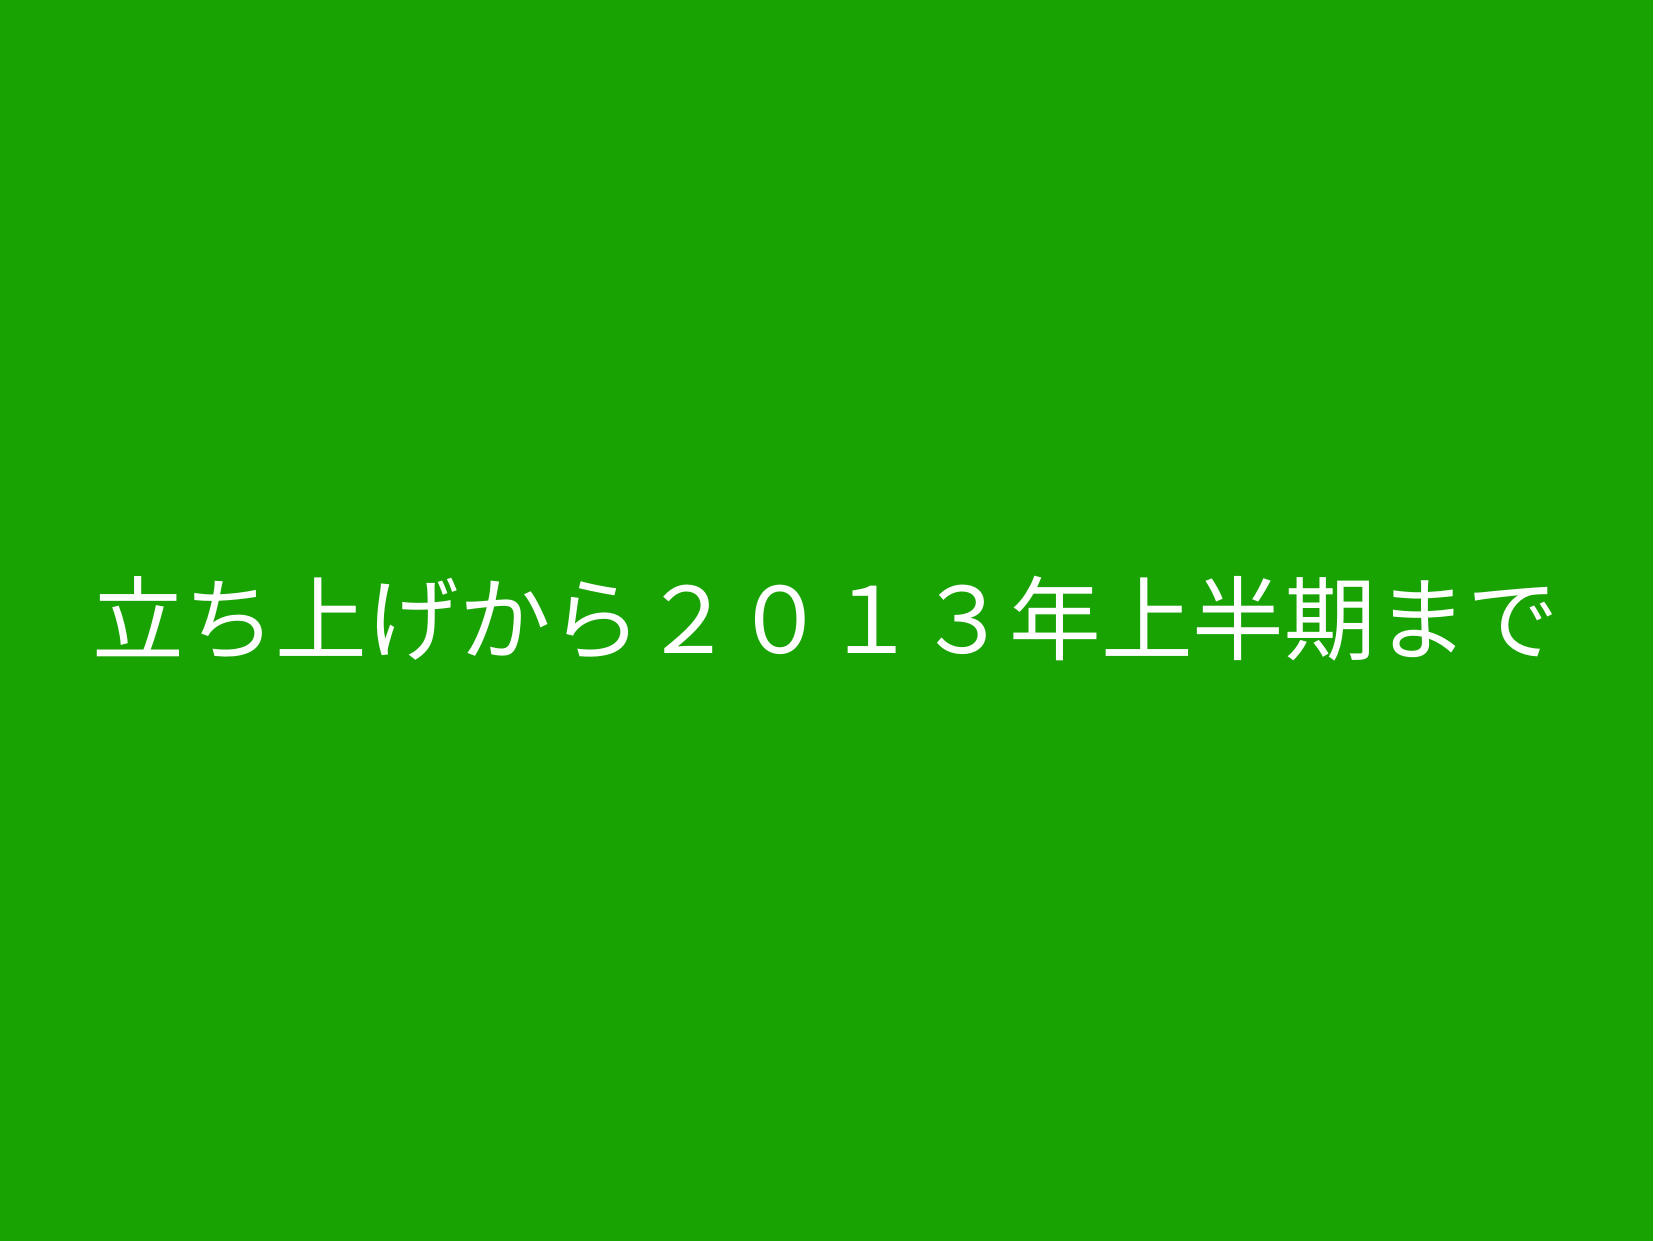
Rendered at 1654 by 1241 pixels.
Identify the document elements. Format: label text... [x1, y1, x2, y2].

title 立ち上げから２０１３年上半期まで [82, 510, 1571, 718]
